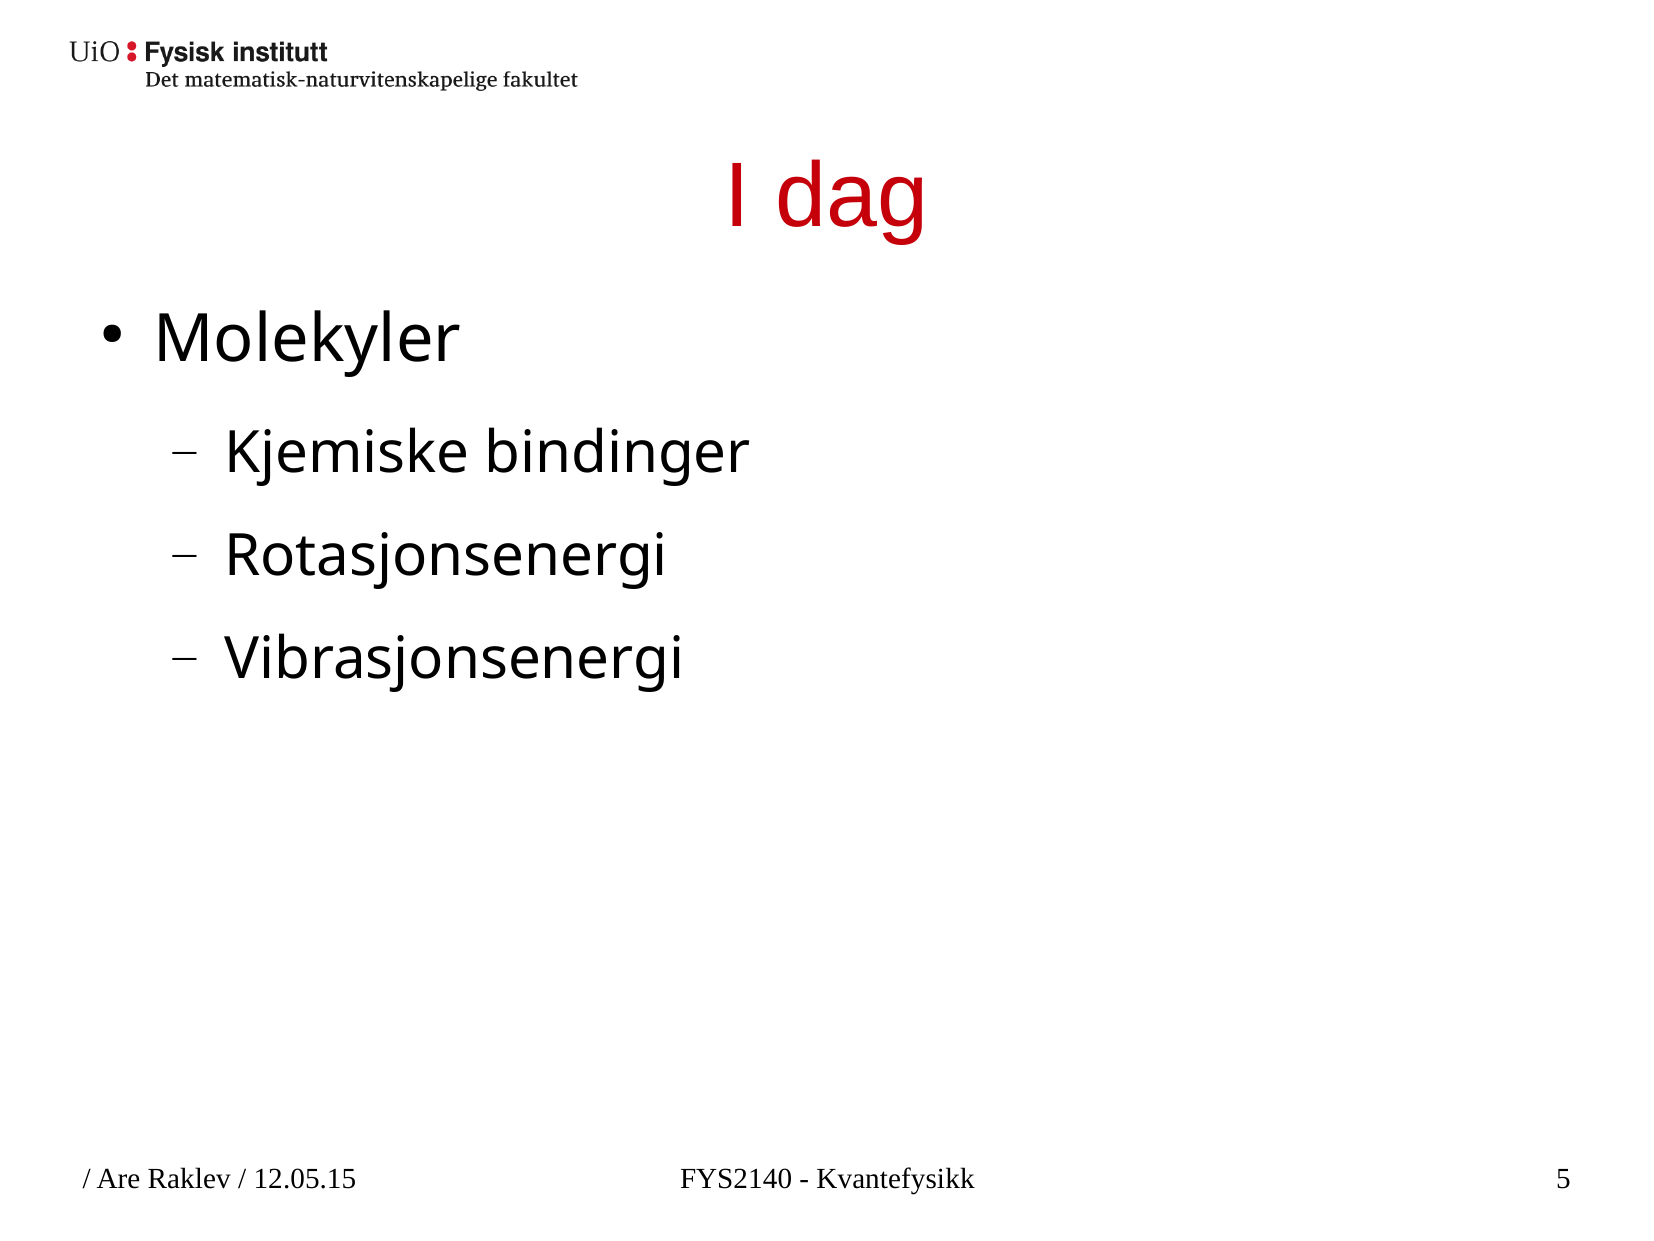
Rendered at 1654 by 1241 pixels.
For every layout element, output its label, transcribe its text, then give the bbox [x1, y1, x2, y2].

picture [68, 37, 581, 93]
list Molekyler Kjemiske bindinger Rotasjonsenergi Vibrasjonsenergi [82, 290, 1613, 1094]
title I dag [82, 90, 1571, 290]
